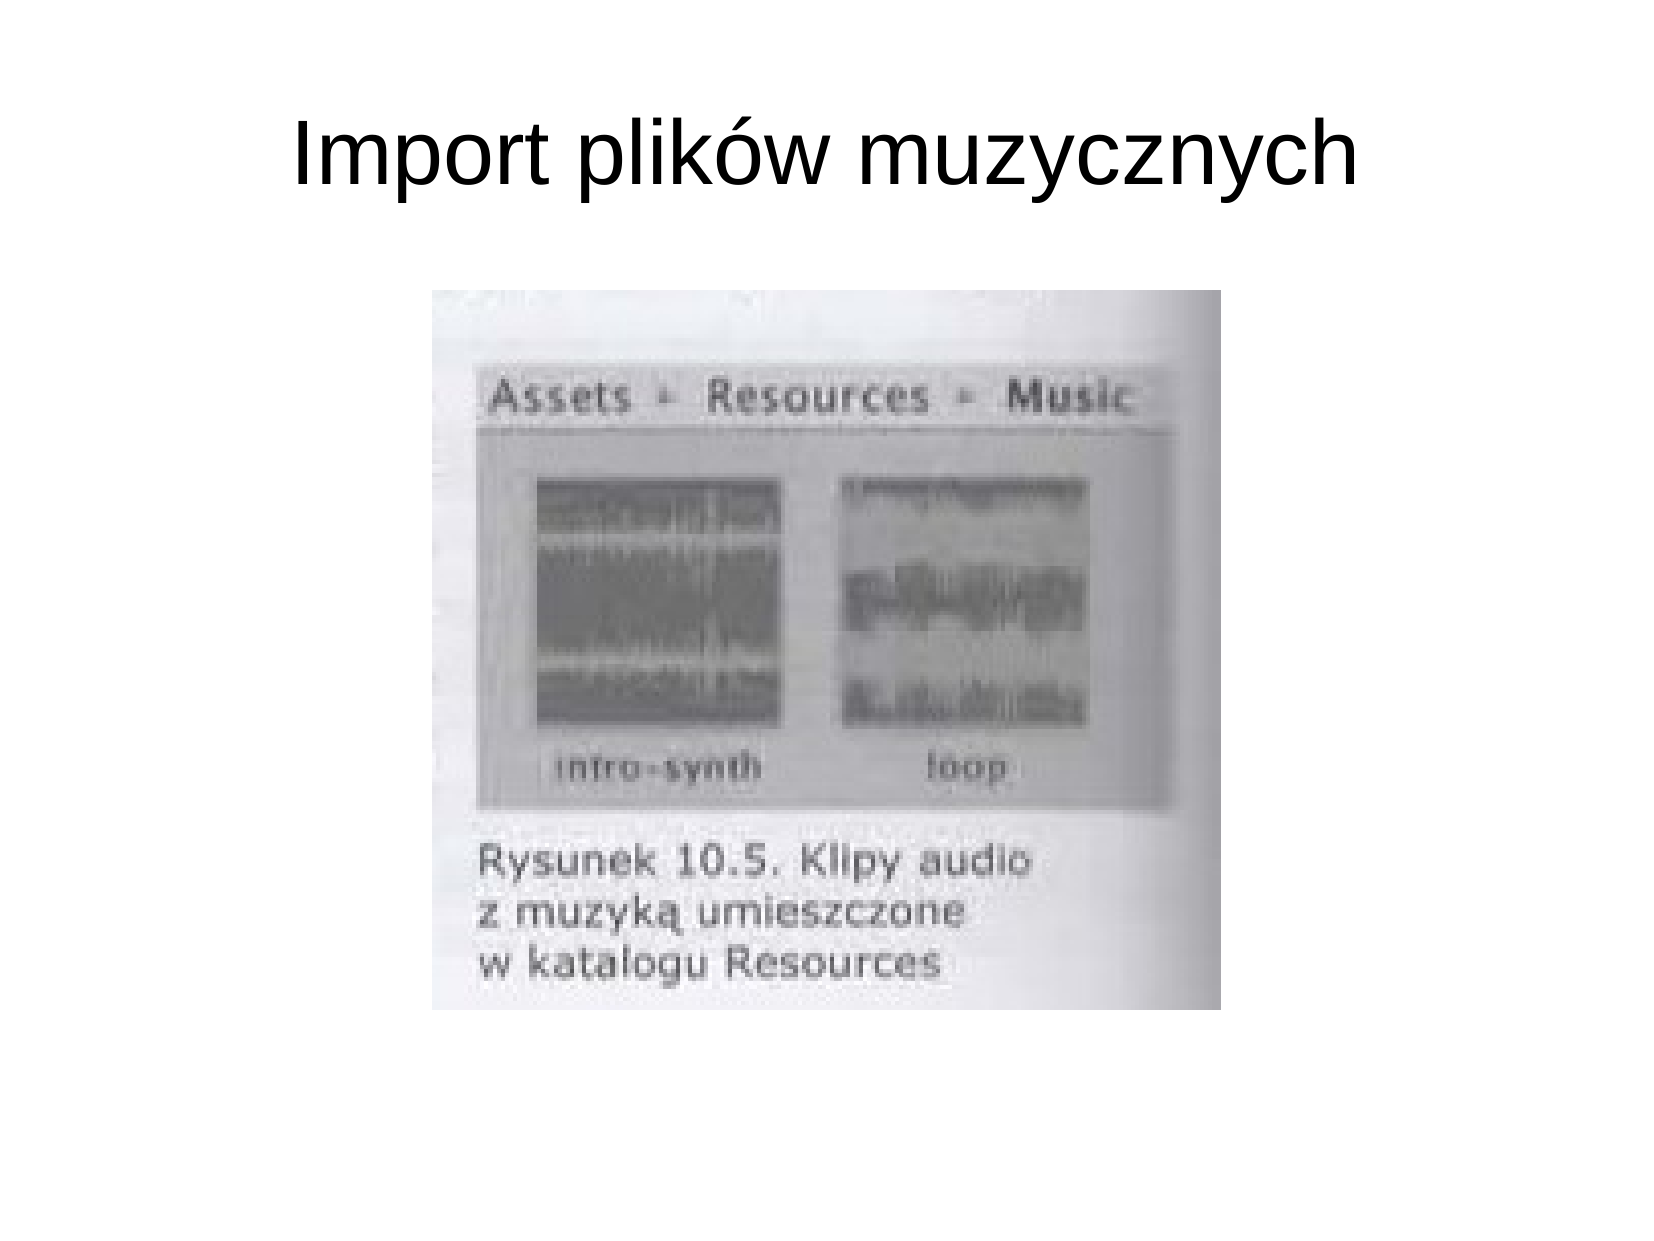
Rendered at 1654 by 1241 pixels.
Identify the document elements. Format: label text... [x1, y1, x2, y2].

picture [432, 290, 1221, 1010]
title Import plików muzycznych [82, 49, 1571, 257]
